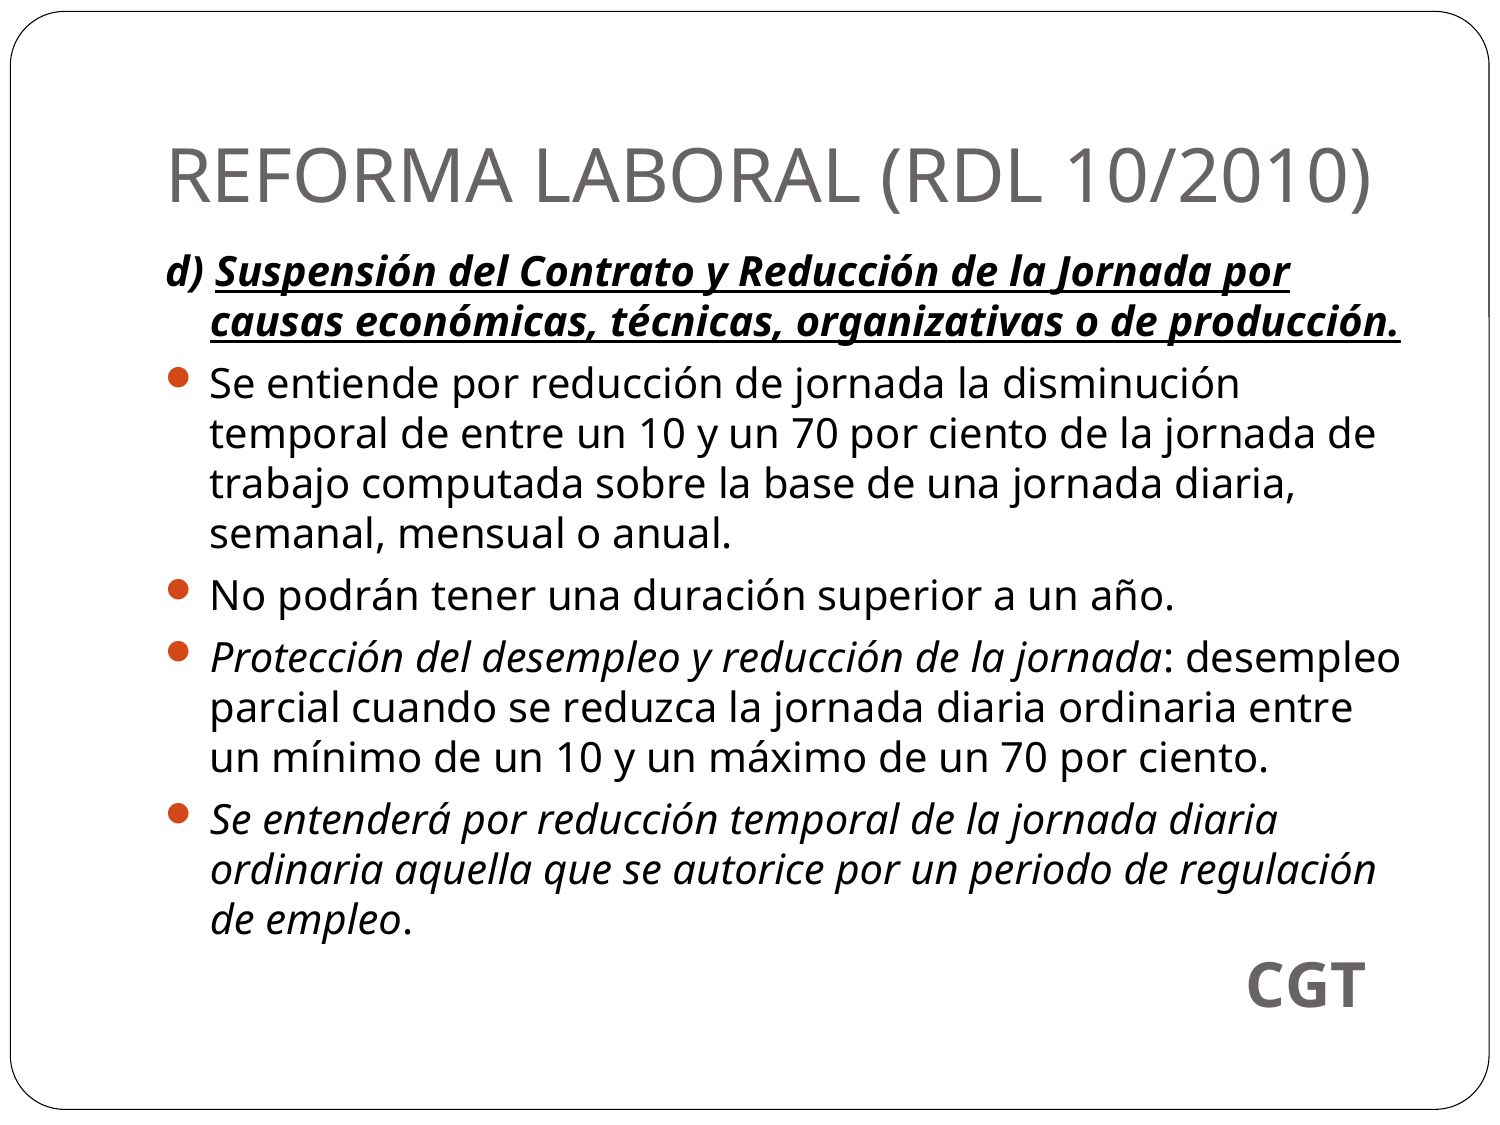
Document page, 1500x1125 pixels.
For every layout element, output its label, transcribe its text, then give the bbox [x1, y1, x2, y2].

list d) Suspensión del Contrato y Reducción de la Jornada por causas económicas, técnicas, organizativas o de producción. Se entiende por reducción de jornada la disminución temporal de entre un 10 y un 70 por ciento de la jornada de trabajo computada sobre la base de una jornada diaria, semanal, mensual o anual. No podrán tener una duración superior a un año. Protección del desempleo y reducción de la jornada: desempleo parcial cuando se reduzca la jornada diaria ordinaria entre un mínimo de un 10 y un máximo de un 70 por ciento. Se entenderá por reducción temporal de la jornada diaria ordinaria aquella que se autorice por un periodo de regulación de empleo. [150, 237, 1426, 1113]
text_box CGT [1230, 937, 1500, 1028]
title REFORMA LABORAL (RDL 10/2010) [150, 29, 1426, 233]
